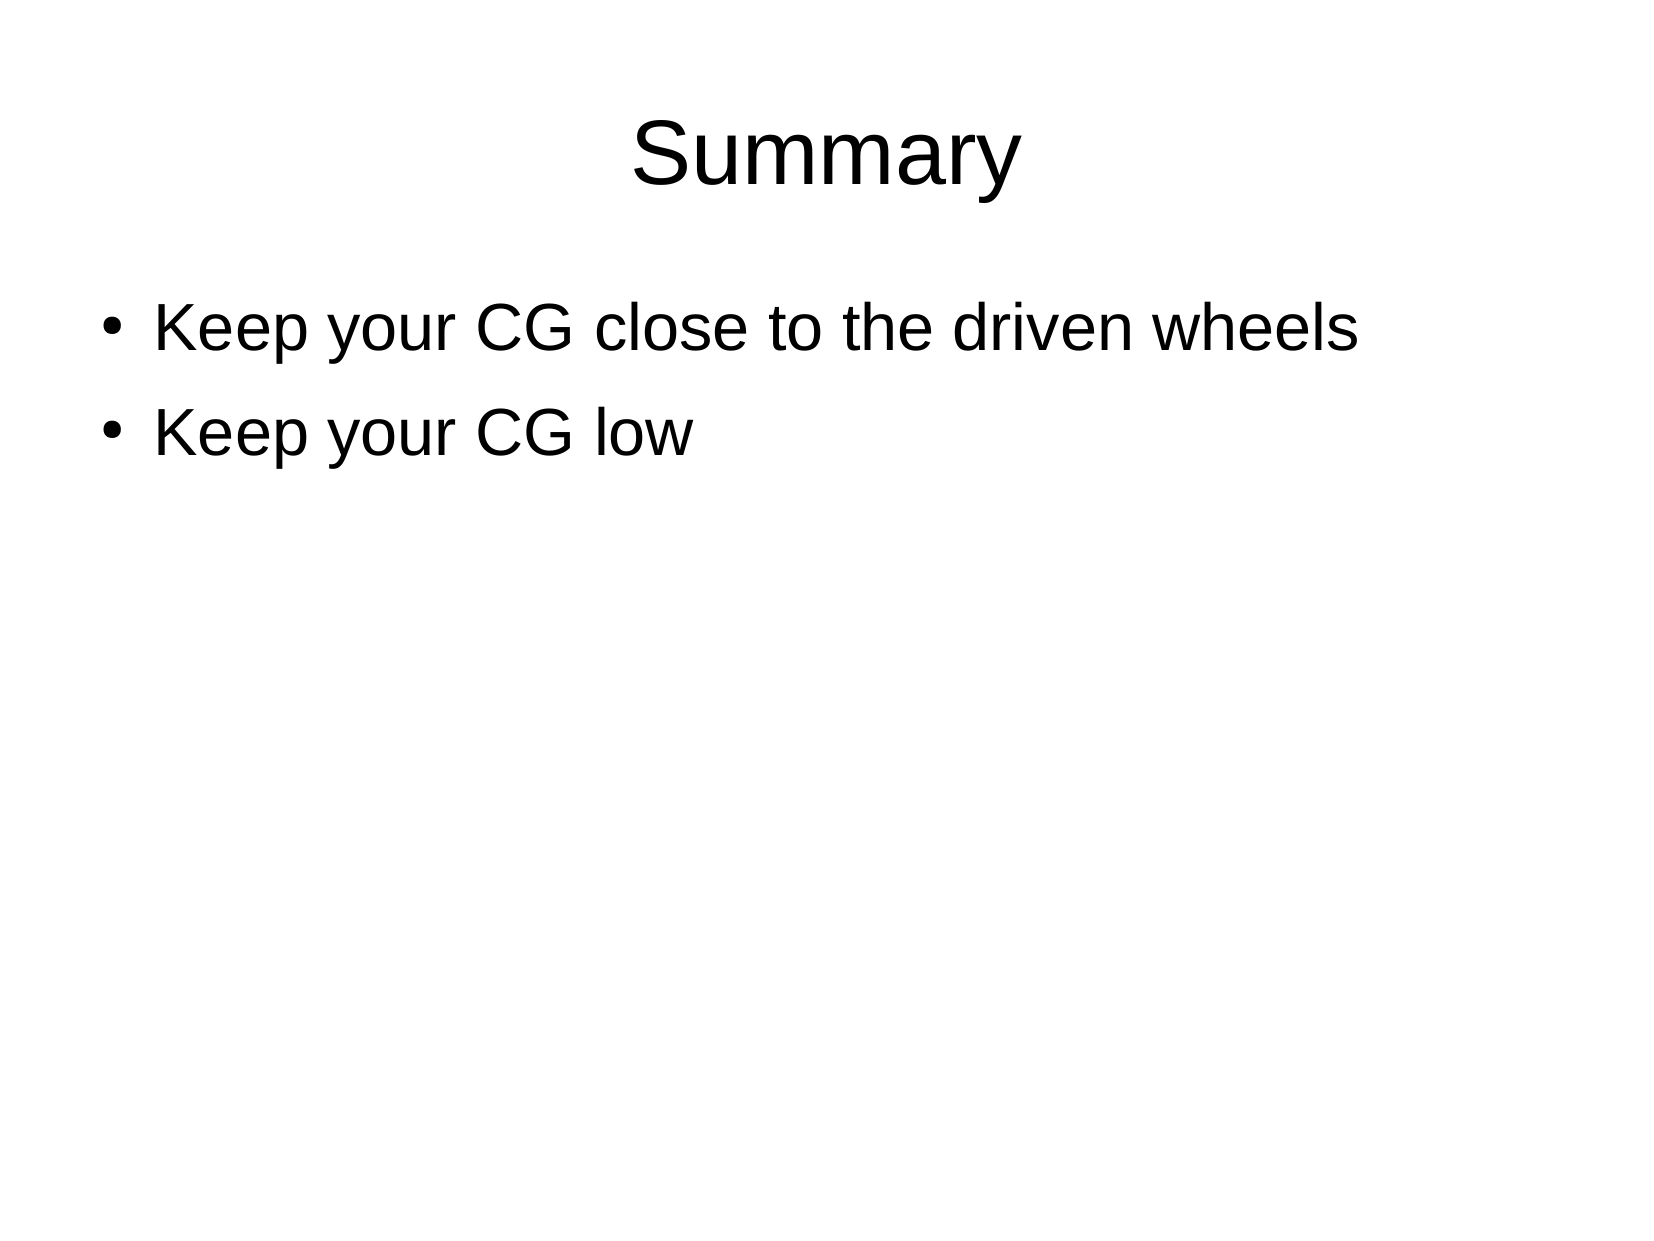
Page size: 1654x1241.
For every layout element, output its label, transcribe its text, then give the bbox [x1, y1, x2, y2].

list Keep your CG close to the driven wheels Keep your CG low [82, 290, 1571, 1010]
title Summary [82, 49, 1571, 257]
